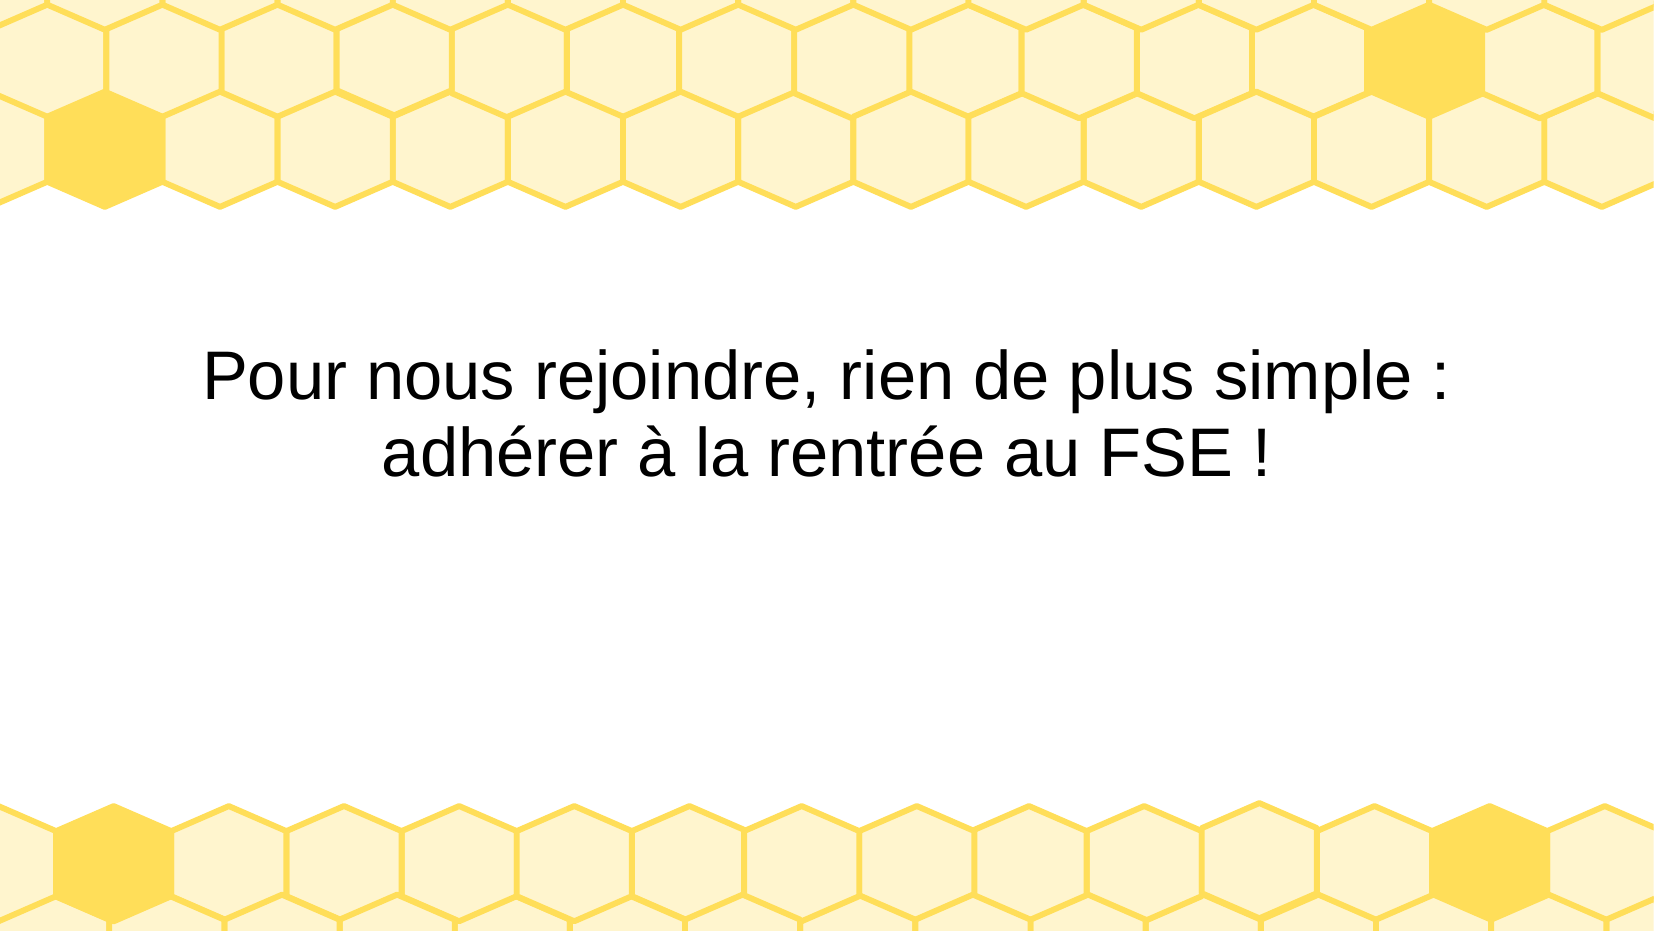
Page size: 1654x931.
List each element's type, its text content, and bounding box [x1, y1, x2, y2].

title Pour nous rejoindre, rien de plus simple : adhérer à la rentrée au FSE ! [82, 314, 1571, 514]
